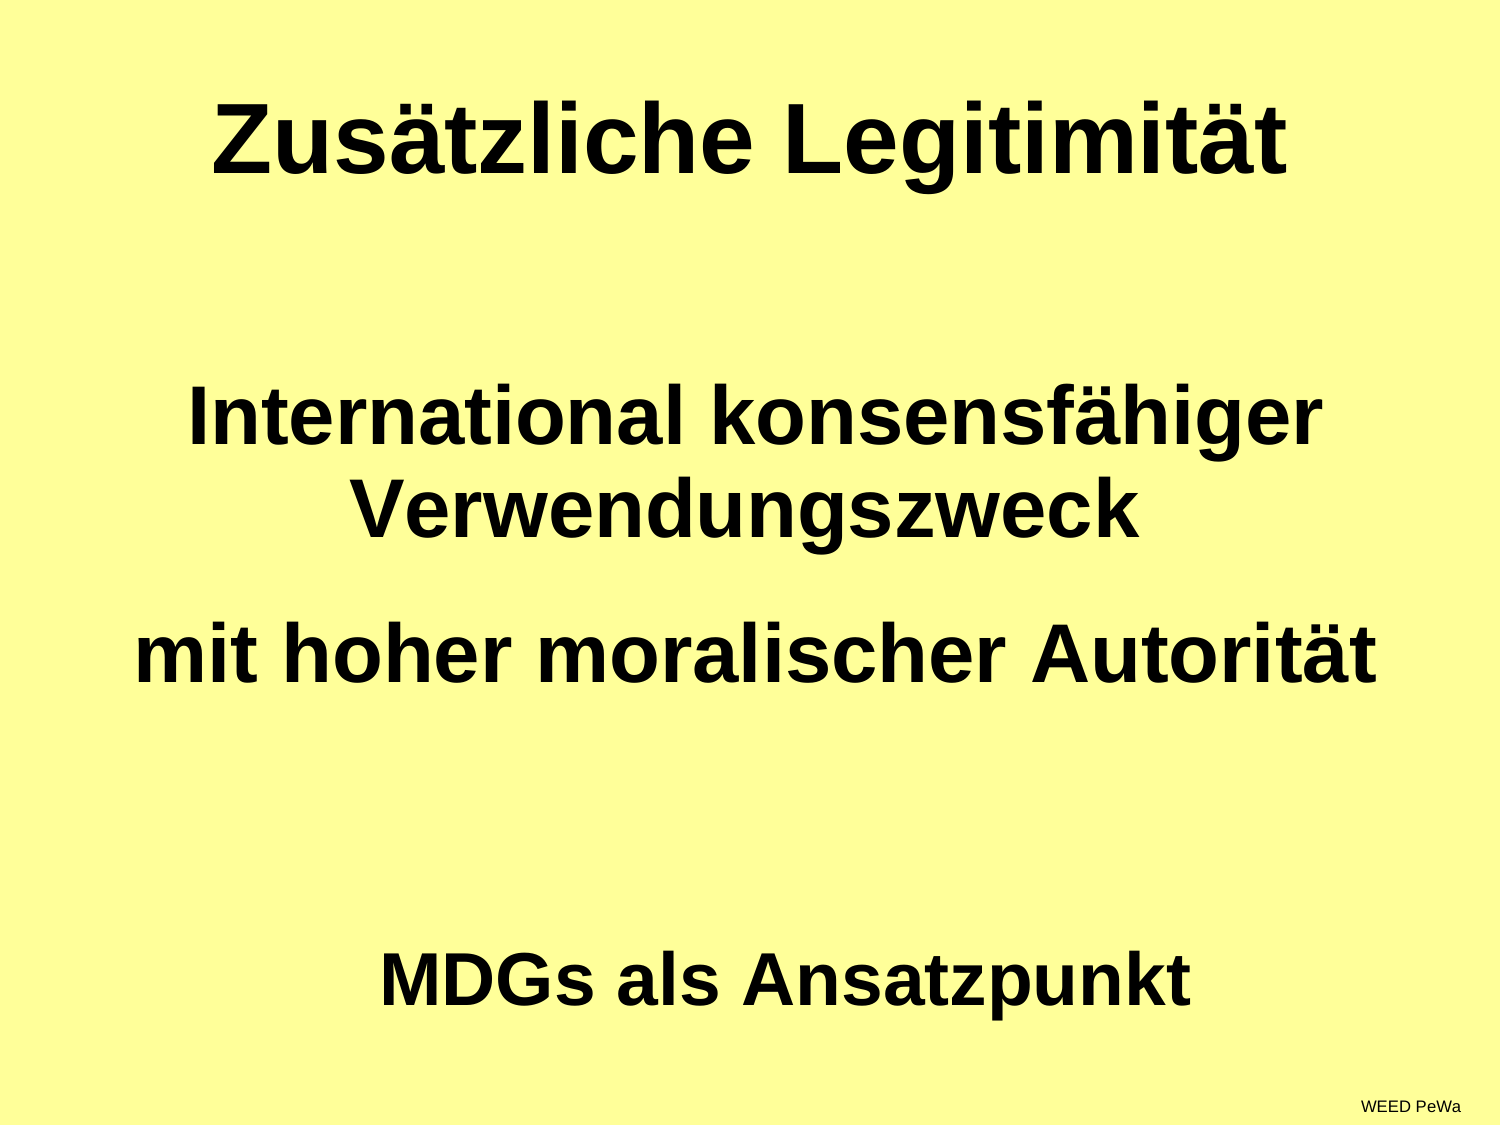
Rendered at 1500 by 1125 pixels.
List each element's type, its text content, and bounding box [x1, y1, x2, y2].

text_box International konsensfähiger Verwendungszweck mit hoher moralischer Autorität [53, 361, 1459, 709]
title Zusätzliche Legitimität [75, 45, 1426, 233]
text_box MDGs als Ansatzpunkt [265, 929, 1306, 1030]
text_box WEED PeWa [1346, 1089, 1500, 1125]
